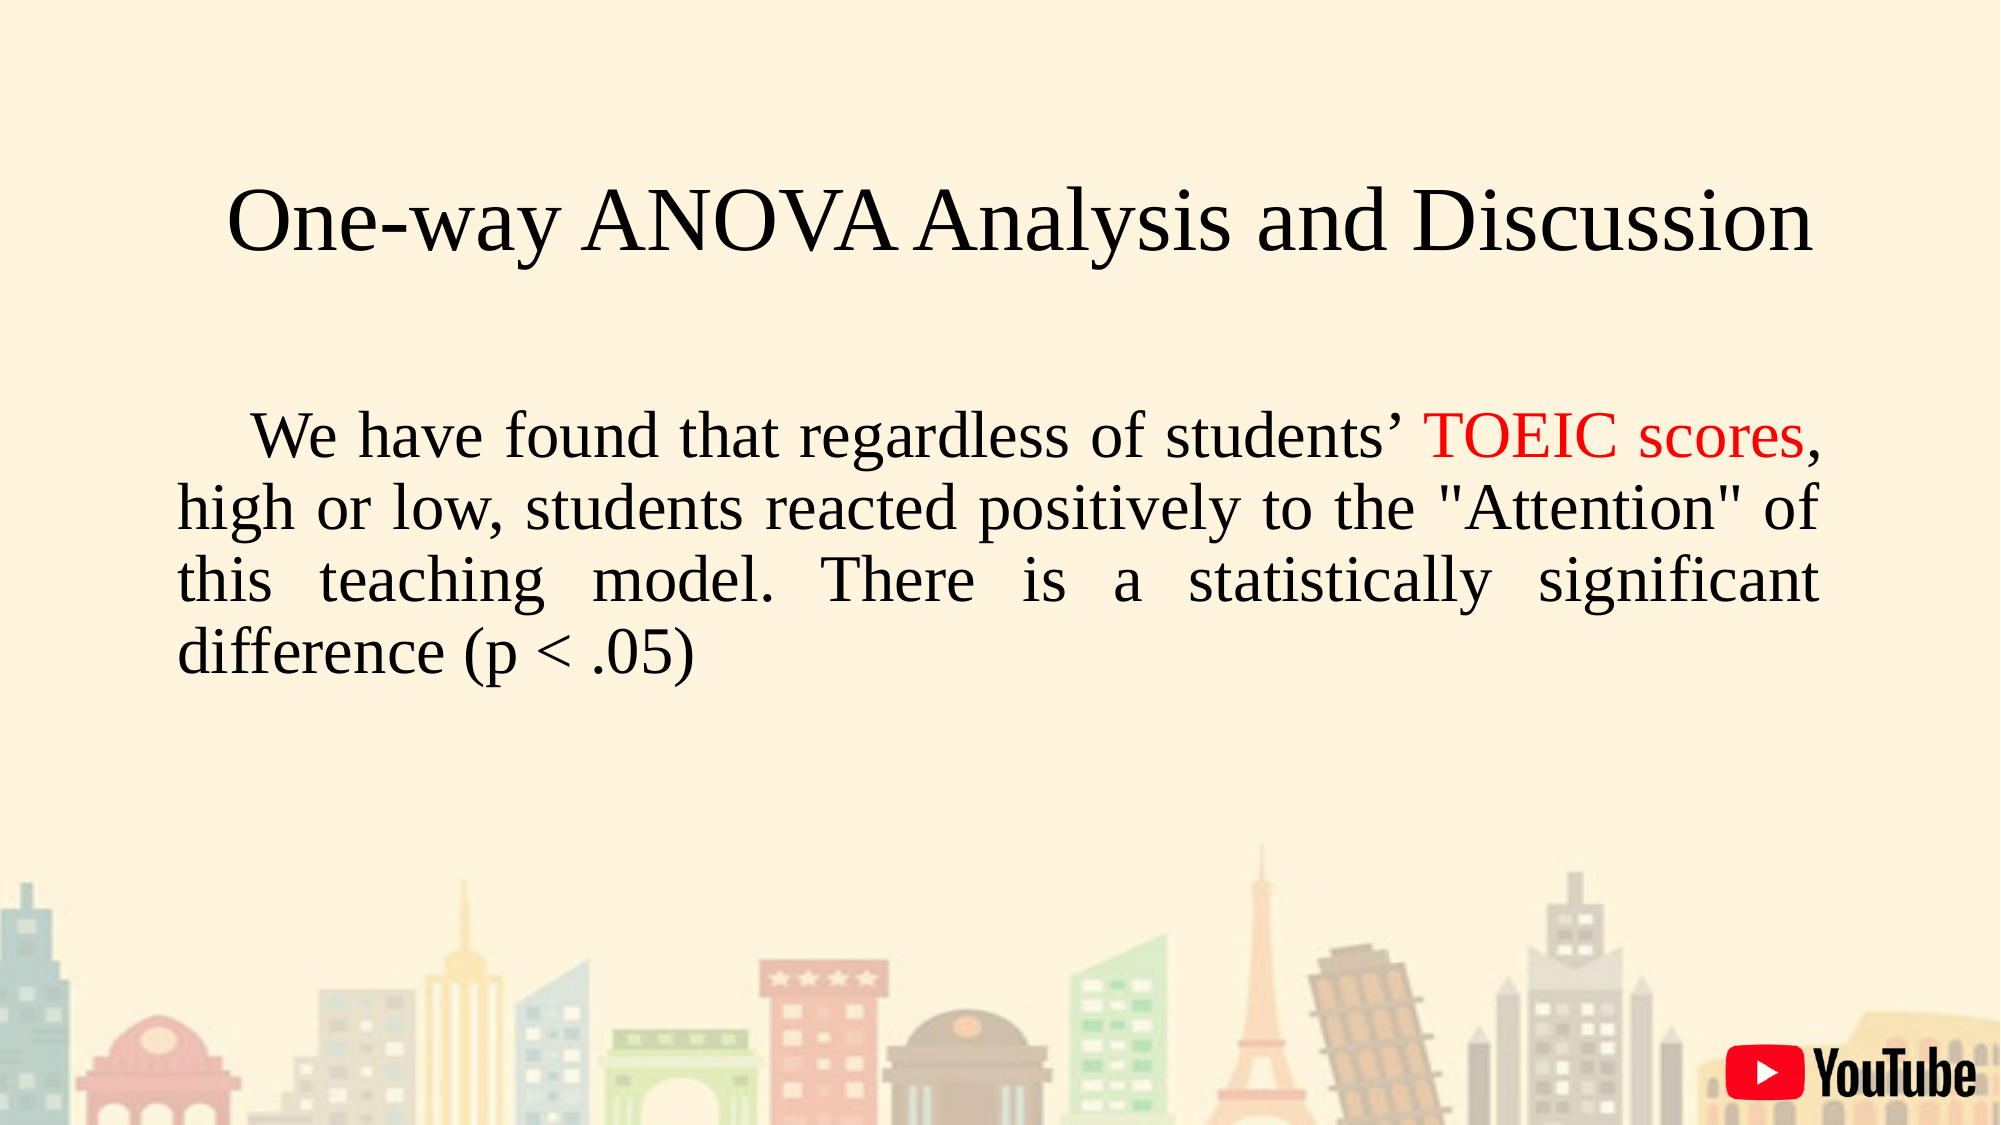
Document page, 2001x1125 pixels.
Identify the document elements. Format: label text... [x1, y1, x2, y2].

subtitle We have found that regardless of students’ TOEIC scores, high or low, students reacted positively to the "Attention" of this teaching model. There is a statistically significant difference (p < .05) [161, 392, 1839, 994]
picture [1700, 977, 2000, 1125]
table_cell 1.973 [0, 0, 2000, 1125]
title One-way ANOVA Analysis and Discussion [161, 131, 1882, 278]
